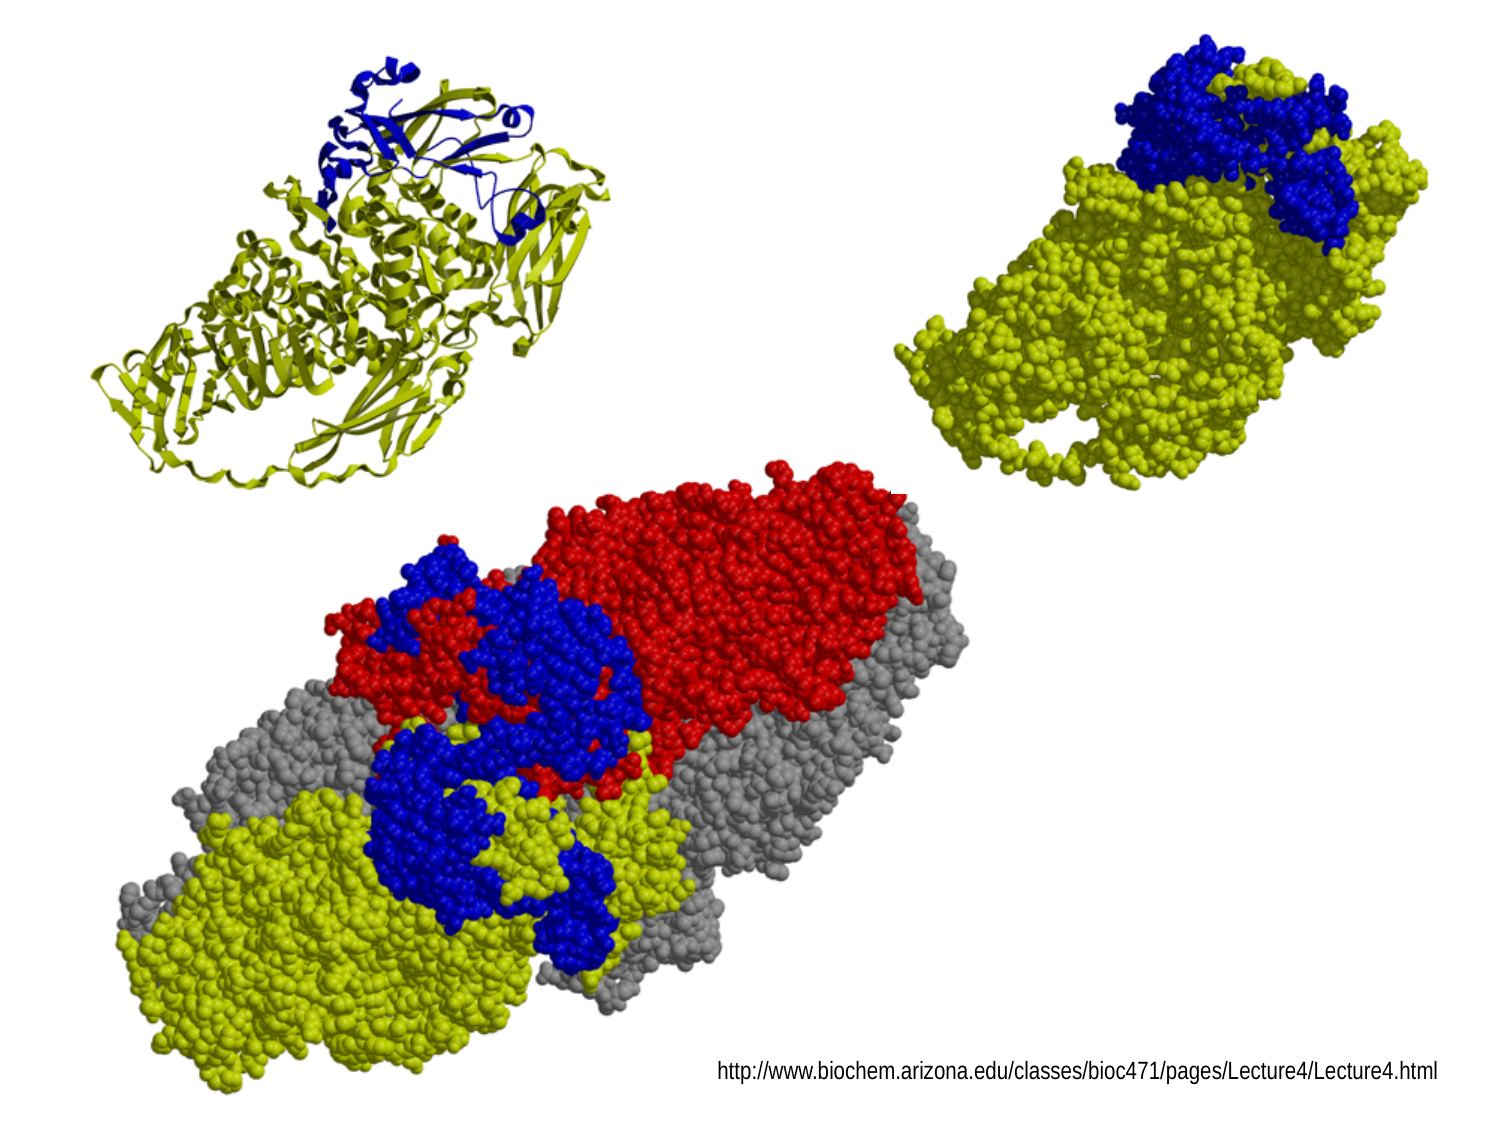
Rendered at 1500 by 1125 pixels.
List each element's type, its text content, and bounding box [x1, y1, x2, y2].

picture [88, 30, 1431, 1097]
text_box http://www.biochem.arizona.edu/classes/bioc471/pages/Lecture4/Lecture4.html [702, 1046, 1455, 1092]
